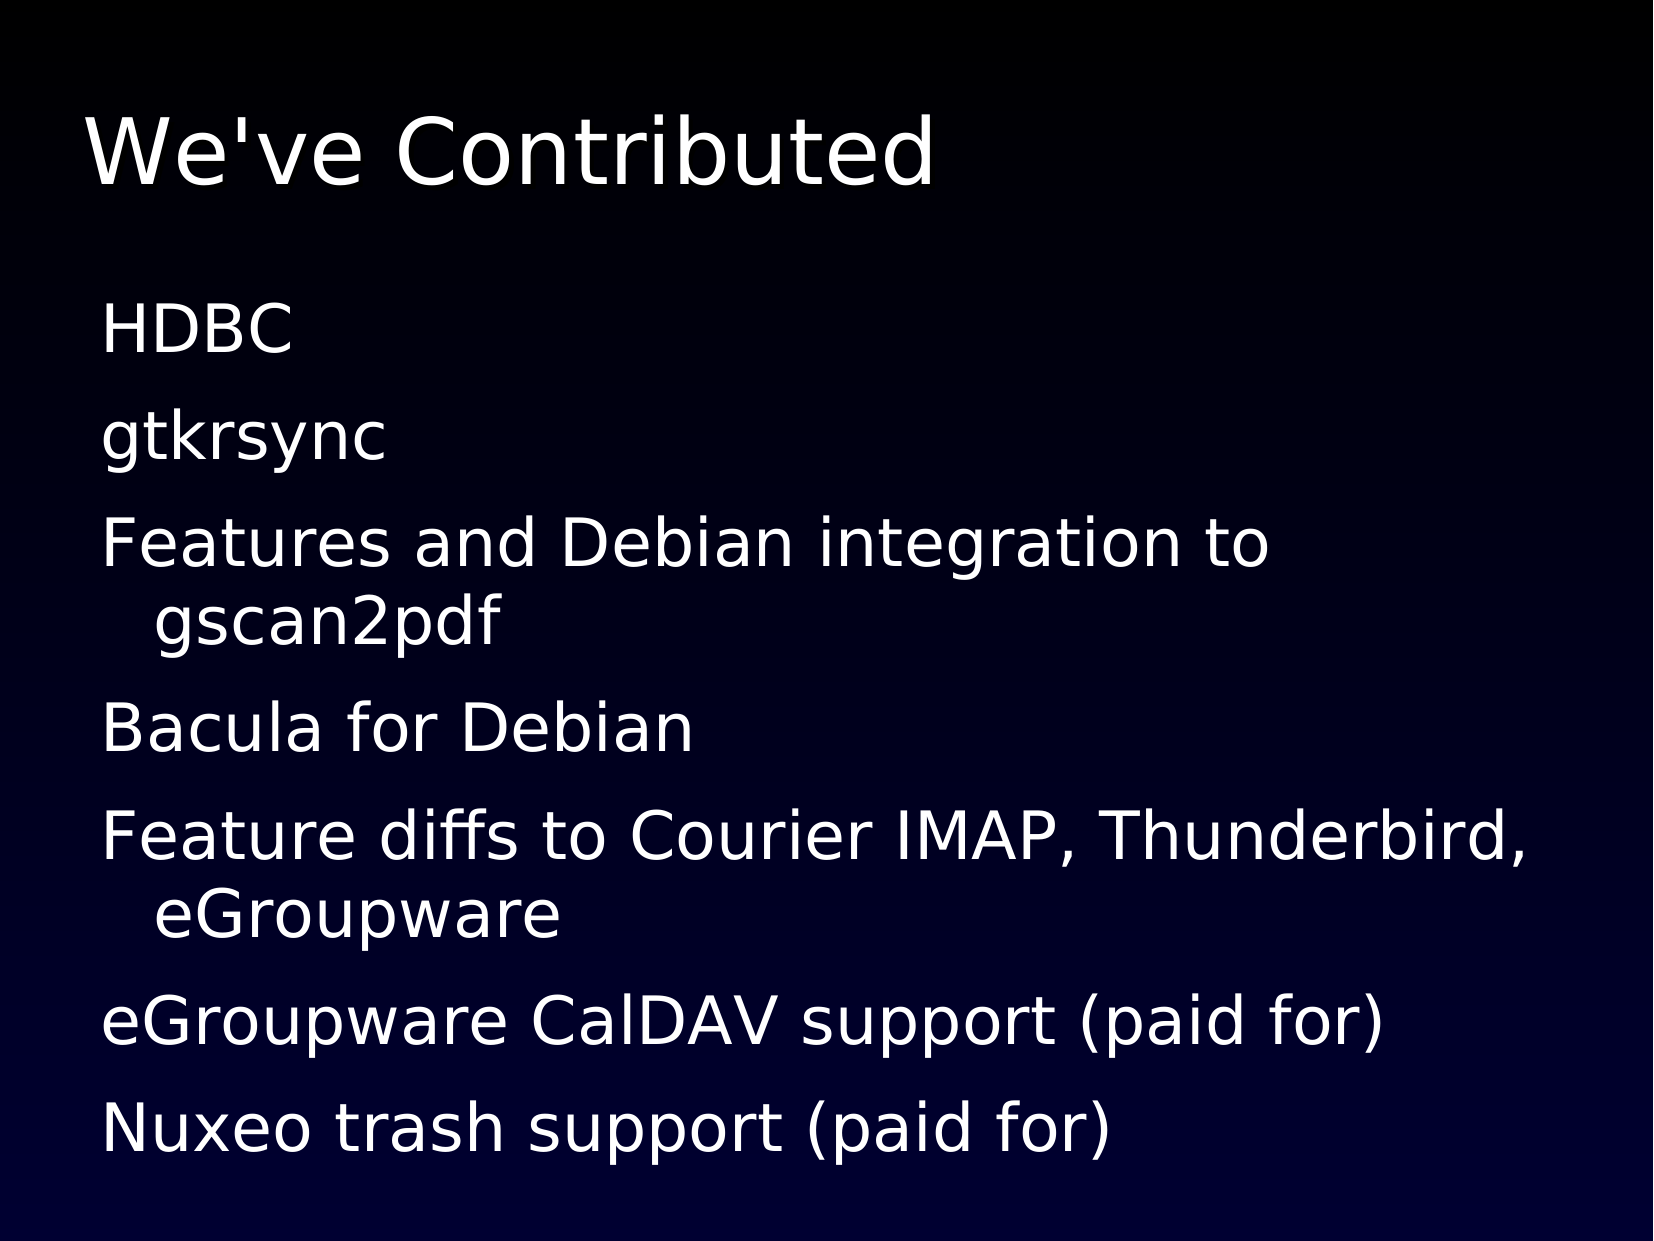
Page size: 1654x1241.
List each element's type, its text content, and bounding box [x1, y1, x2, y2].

title We've Contributed [82, 49, 1571, 257]
list HDBC gtkrsync Features and Debian integration to gscan2pdf Bacula for Debian Feature diffs to Courier IMAP, Thunderbird, eGroupware eGroupware CalDAV support (paid for) Nuxeo trash support (paid for) [82, 290, 1571, 1170]
